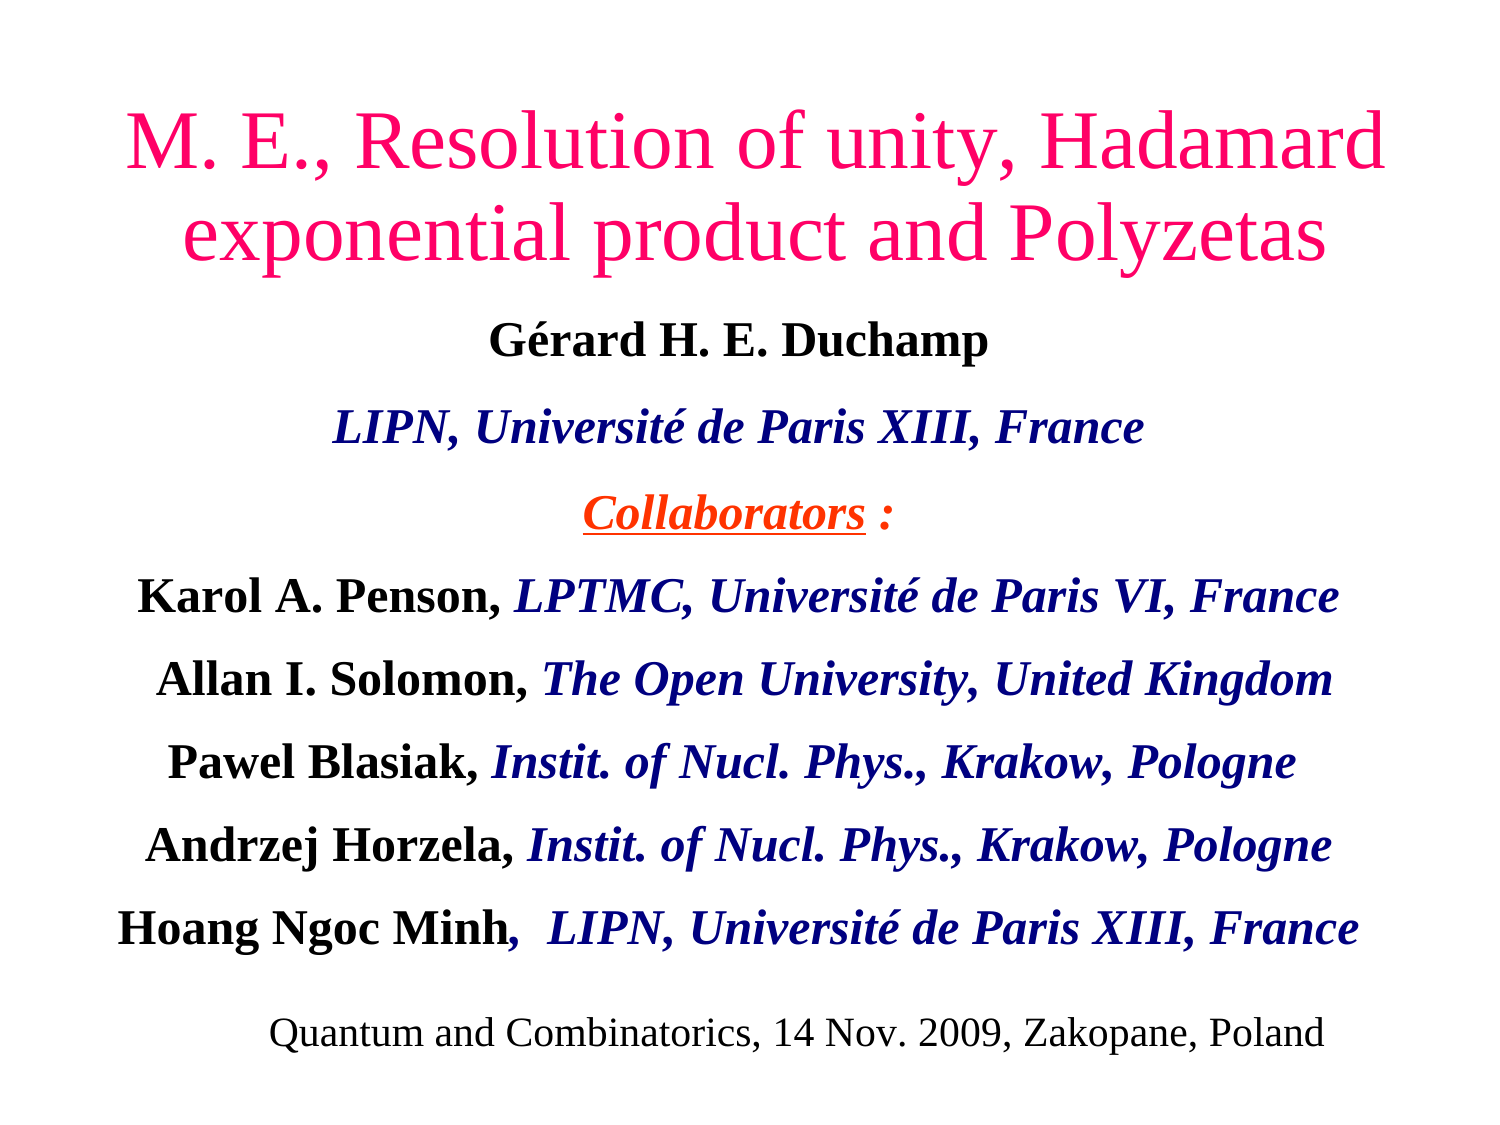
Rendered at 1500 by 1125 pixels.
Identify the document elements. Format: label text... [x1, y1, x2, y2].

title M. E., Resolution of unity, Hadamard exponential product and Polyzetas [37, 67, 1476, 304]
text_box Gérard H. E. Duchamp LIPN, Université de Paris XIII, France Collaborators : Karol A. Penson, LPTMC, Université de Paris VI, France Allan I. Solomon, The Open University, United Kingdom Pawel Blasiak, Instit. of Nucl. Phys., Krakow, Pologne Andrzej Horzela, Instit. of Nucl. Phys., Krakow, Pologne Hoang Ngoc Minh, LIPN, Université de Paris XIII, France [1, 304, 1477, 963]
text_box Quantum and Combinatorics, 14 Nov. 2009, Zakopane, Poland [253, 1003, 1347, 1104]
